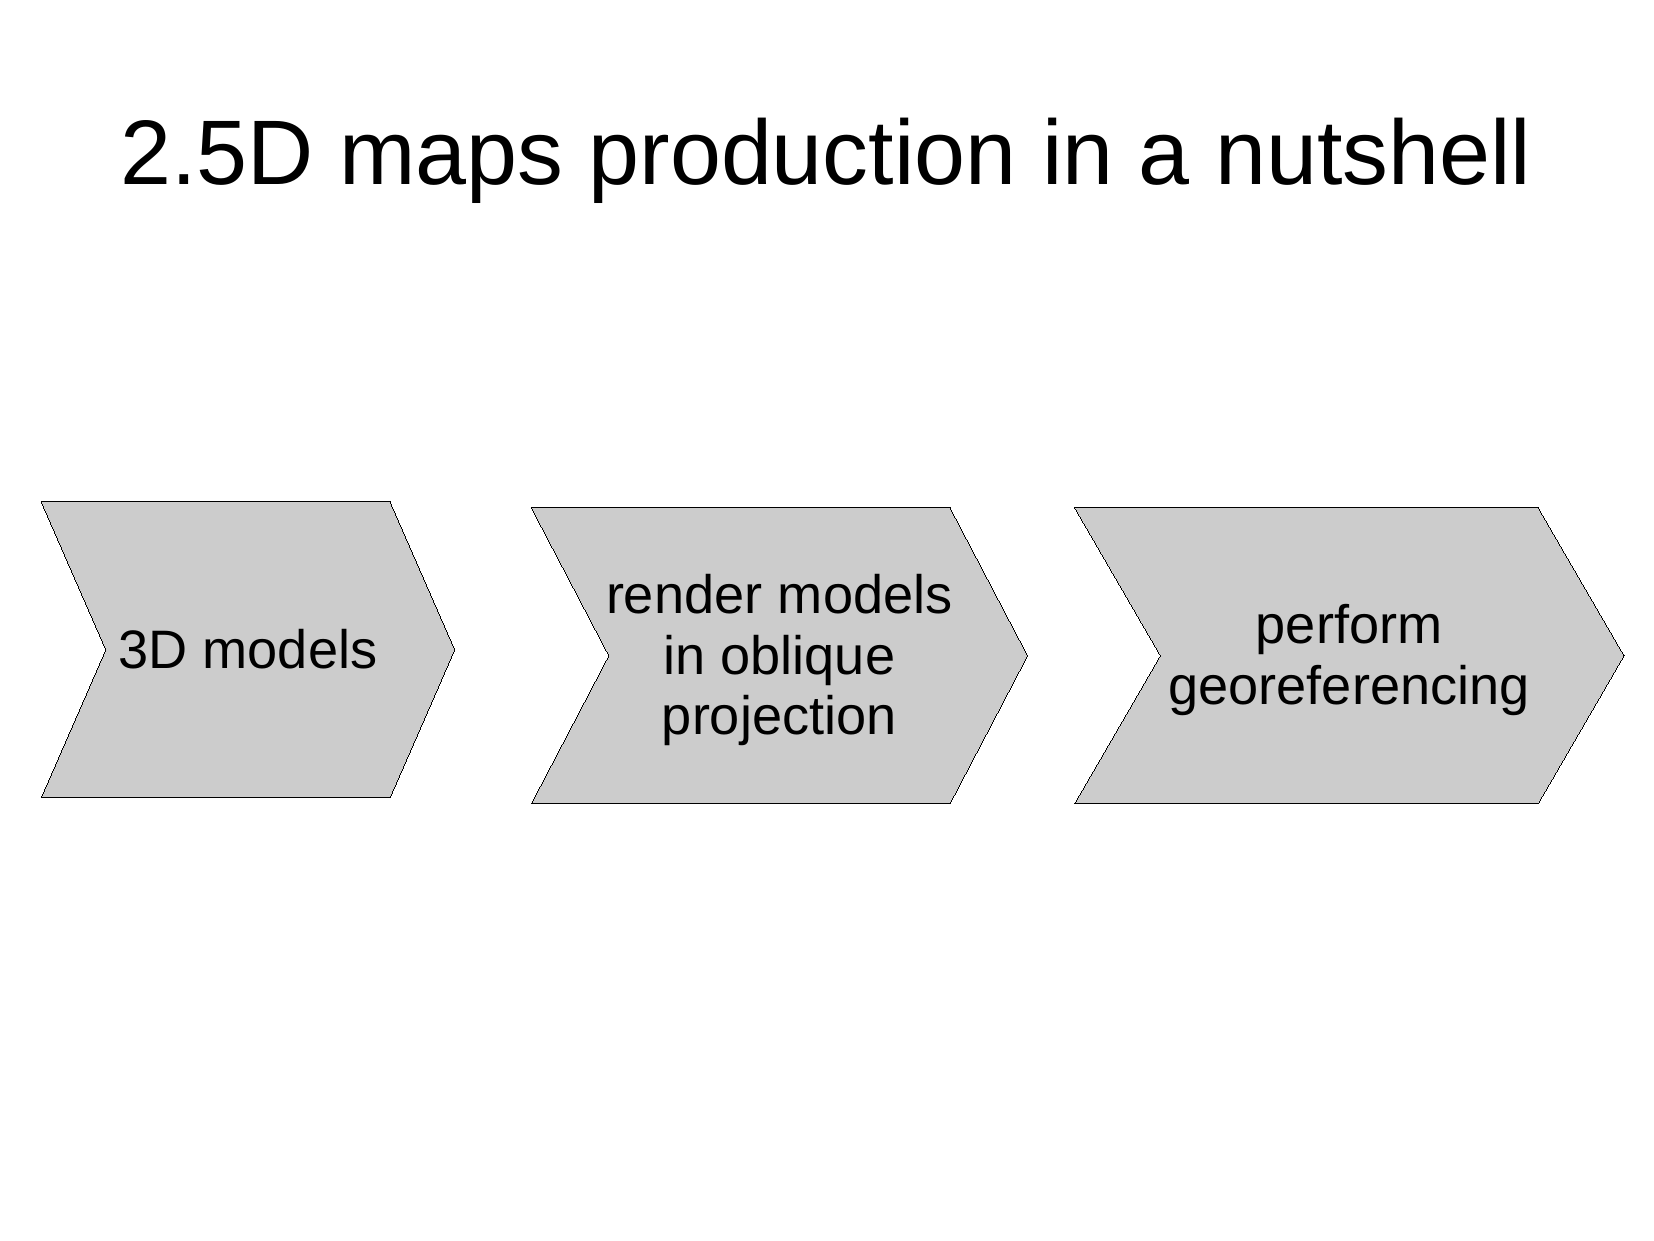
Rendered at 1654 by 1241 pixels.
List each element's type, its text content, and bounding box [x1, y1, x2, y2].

text_box render models in oblique projection [531, 507, 1028, 804]
text_box perform georeferencing [1074, 507, 1625, 804]
title 2.5D maps production in a nutshell [82, 49, 1571, 257]
text_box 3D models [41, 501, 455, 798]
